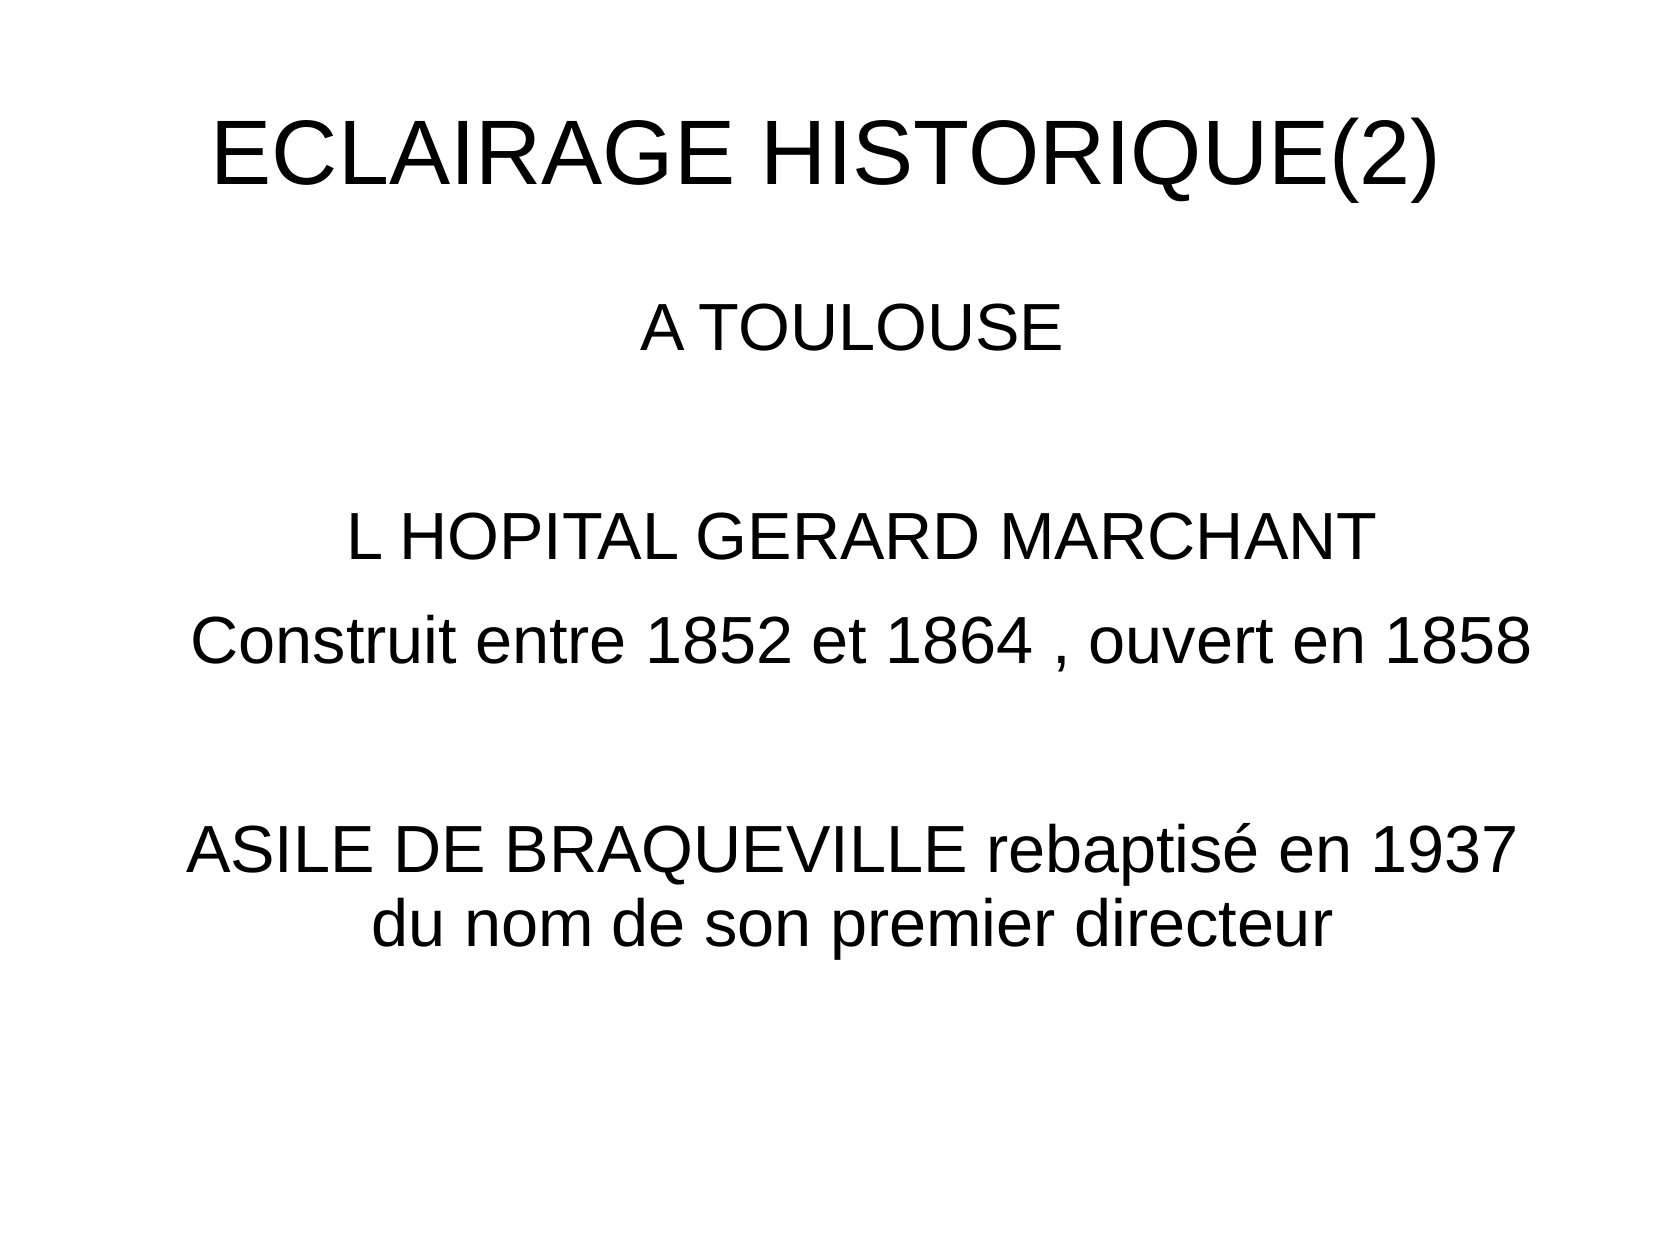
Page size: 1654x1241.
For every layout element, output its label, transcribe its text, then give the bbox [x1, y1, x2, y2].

title ECLAIRAGE HISTORIQUE(2) [82, 49, 1571, 257]
list A TOULOUSE L HOPITAL GERARD MARCHANT Construit entre 1852 et 1864 , ouvert en 1858 ASILE DE BRAQUEVILLE rebaptisé en 1937 du nom de son premier directeur [82, 290, 1571, 1109]
